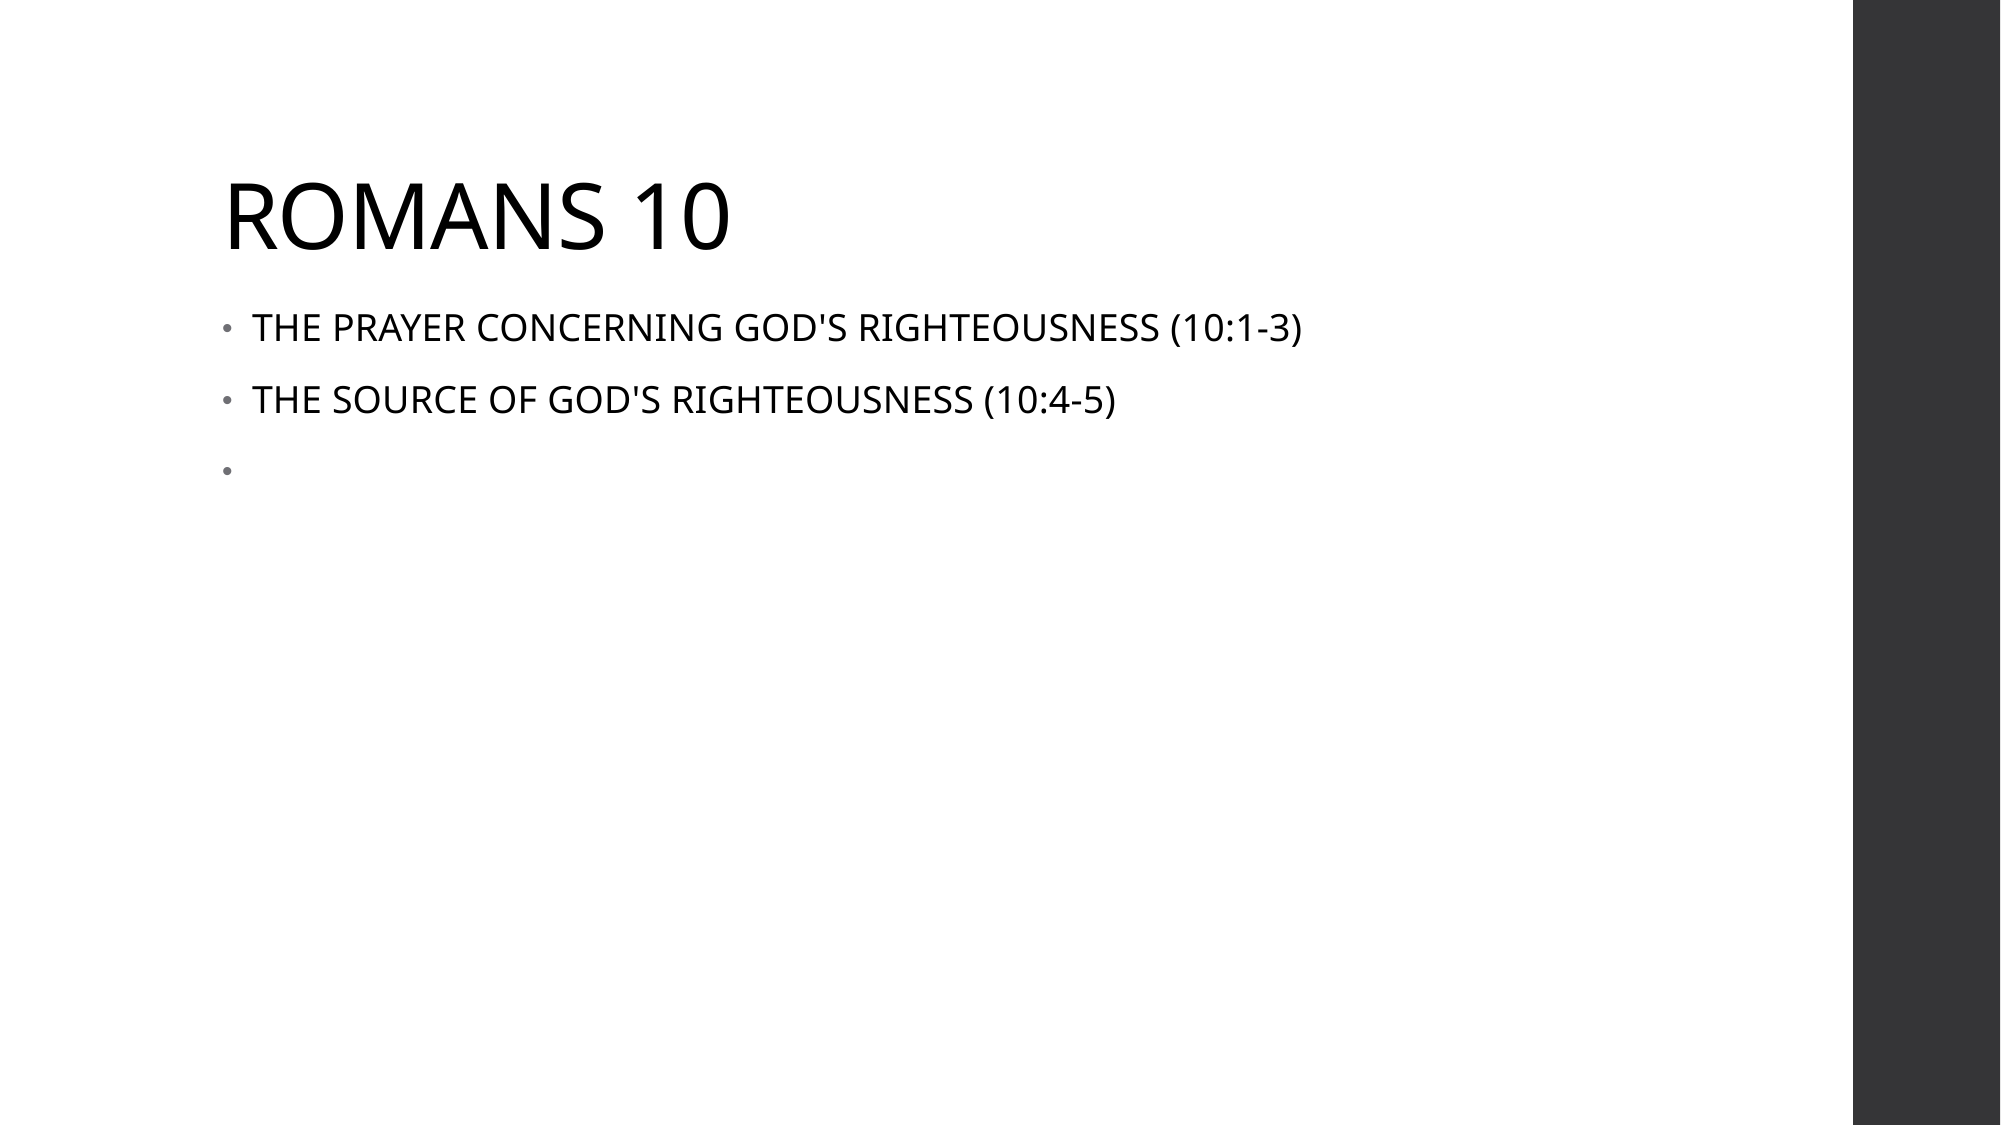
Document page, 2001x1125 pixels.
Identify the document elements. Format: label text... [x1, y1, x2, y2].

list THE PRAYER CONCERNING GOD'S RIGHTEOUSNESS (10:1-3) THE SOURCE OF GOD'S RIGHTEOUSNESS (10:4-5) [206, 299, 1617, 1014]
title ROMANS 10 [206, 60, 1797, 278]
